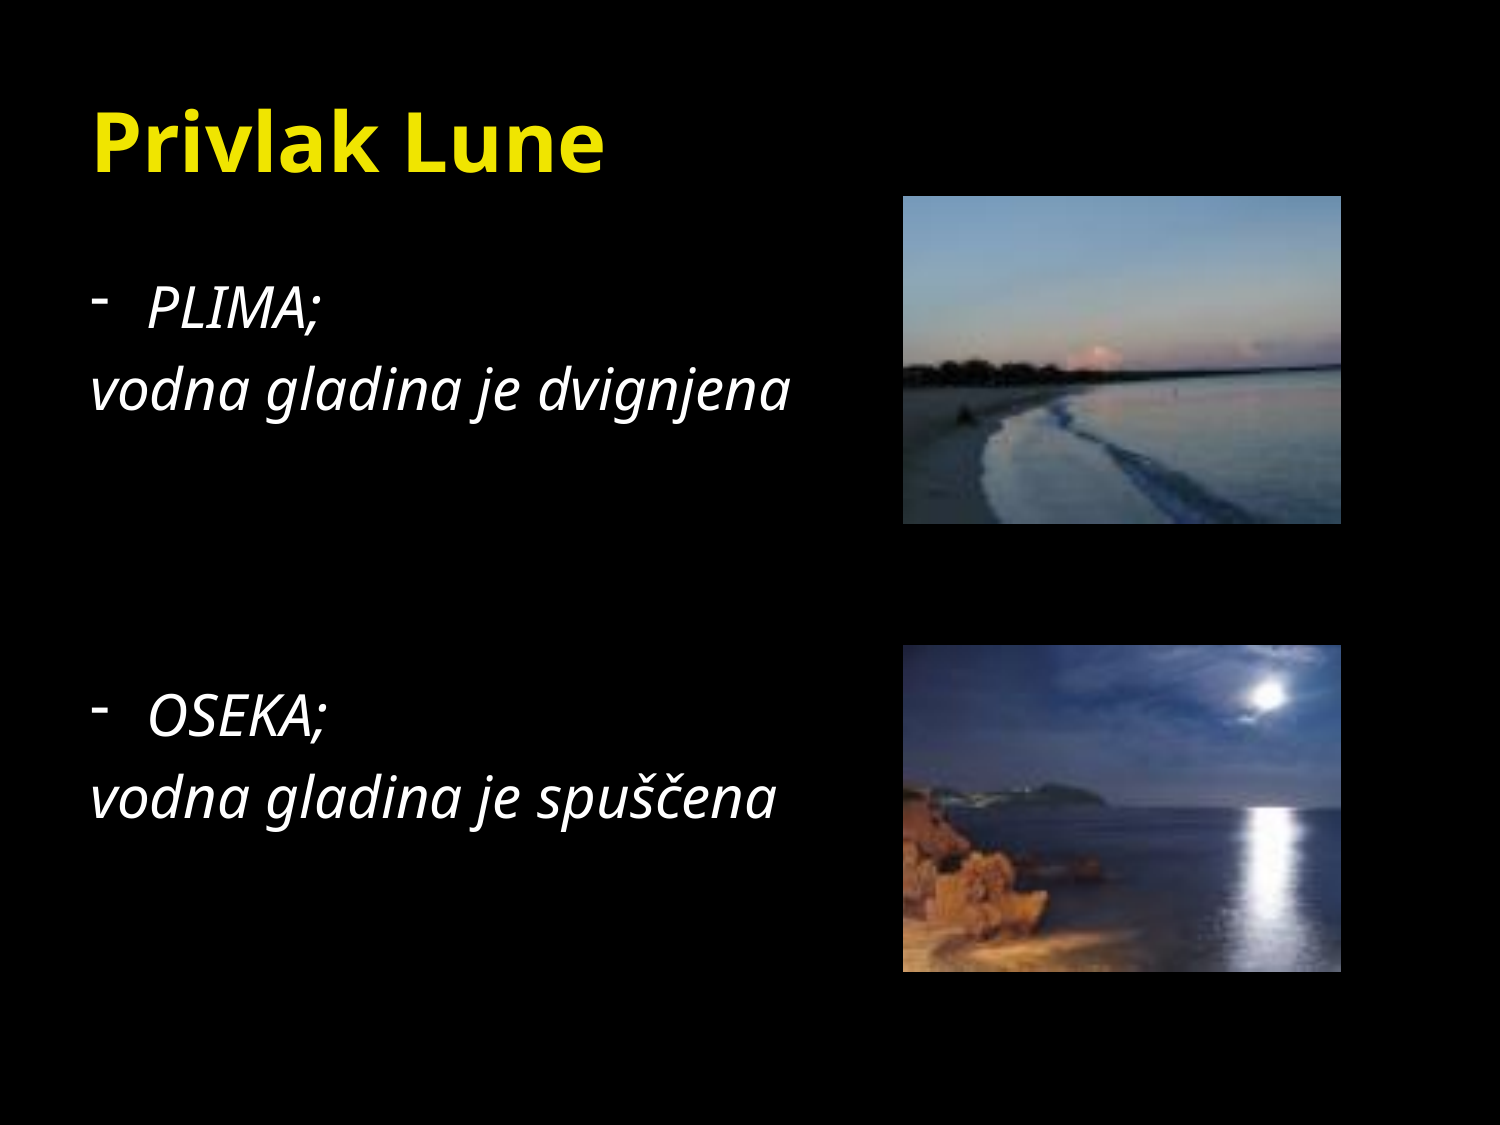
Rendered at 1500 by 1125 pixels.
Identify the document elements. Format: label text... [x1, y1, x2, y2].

list PLIMA; vodna gladina je dvignjena OSEKA; vodna gladina je spuščena [75, 262, 833, 1005]
picture [903, 196, 1341, 524]
picture [903, 645, 1341, 972]
title Privlak Lune [75, 45, 1425, 233]
